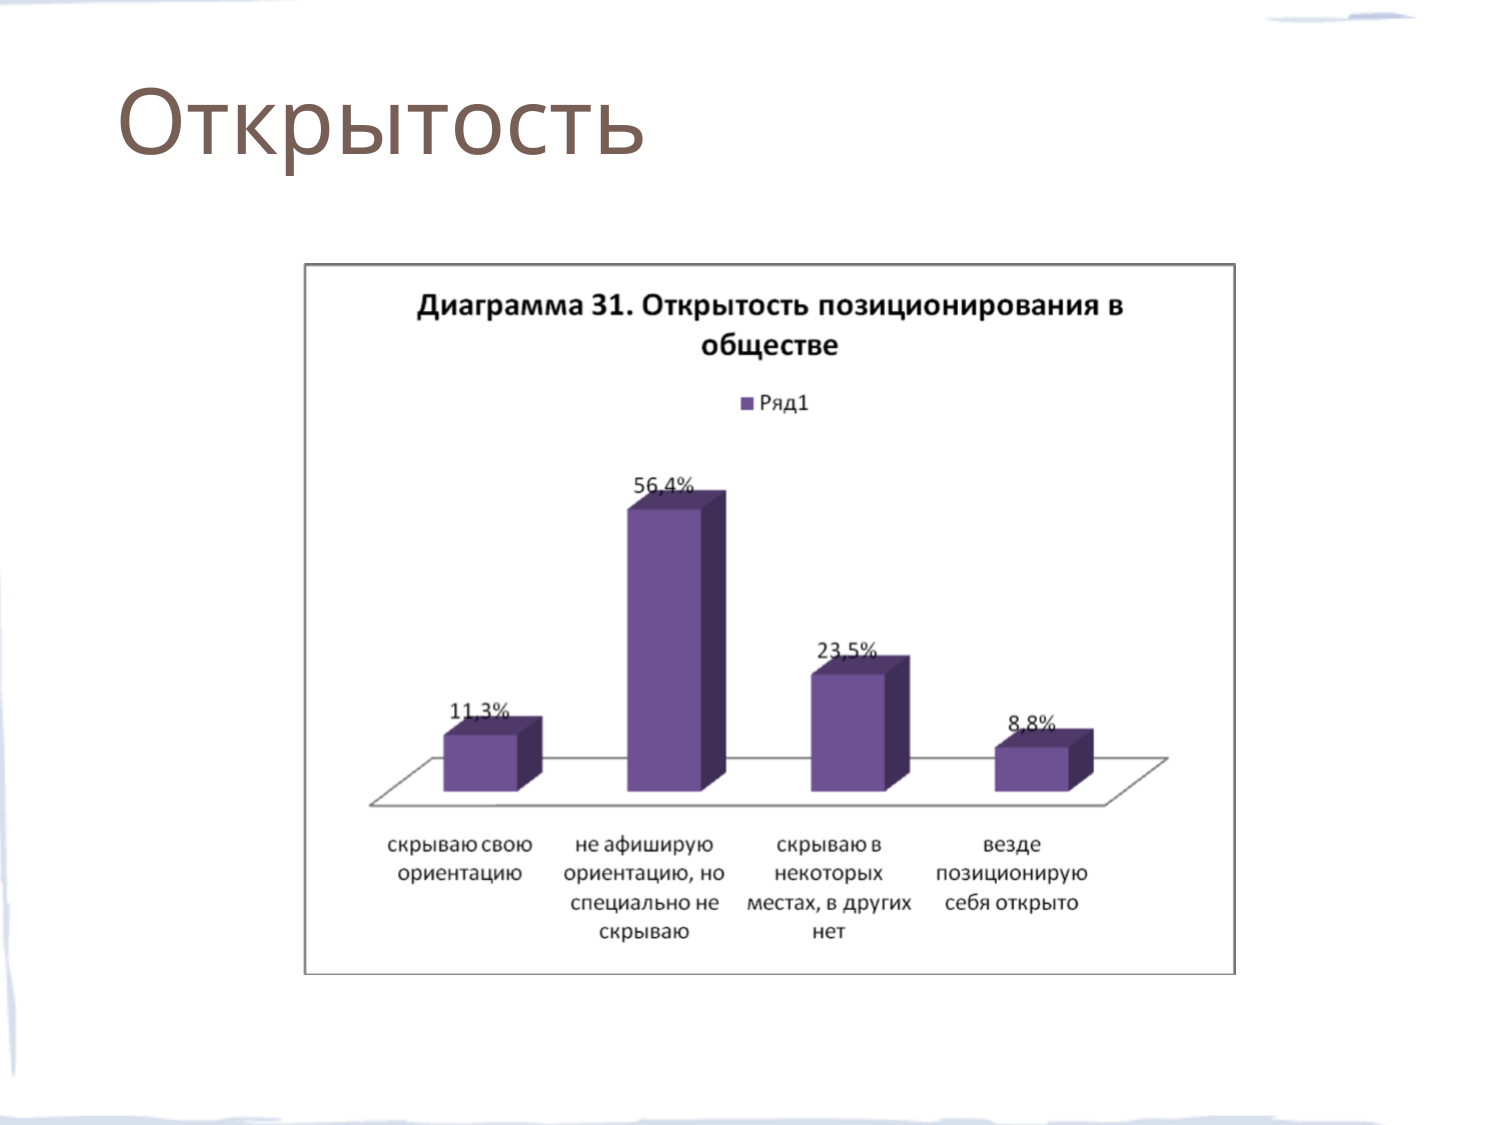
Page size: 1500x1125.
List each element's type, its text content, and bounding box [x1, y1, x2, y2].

picture [0, 0, 1500, 1125]
title Открытость [100, 37, 1438, 200]
